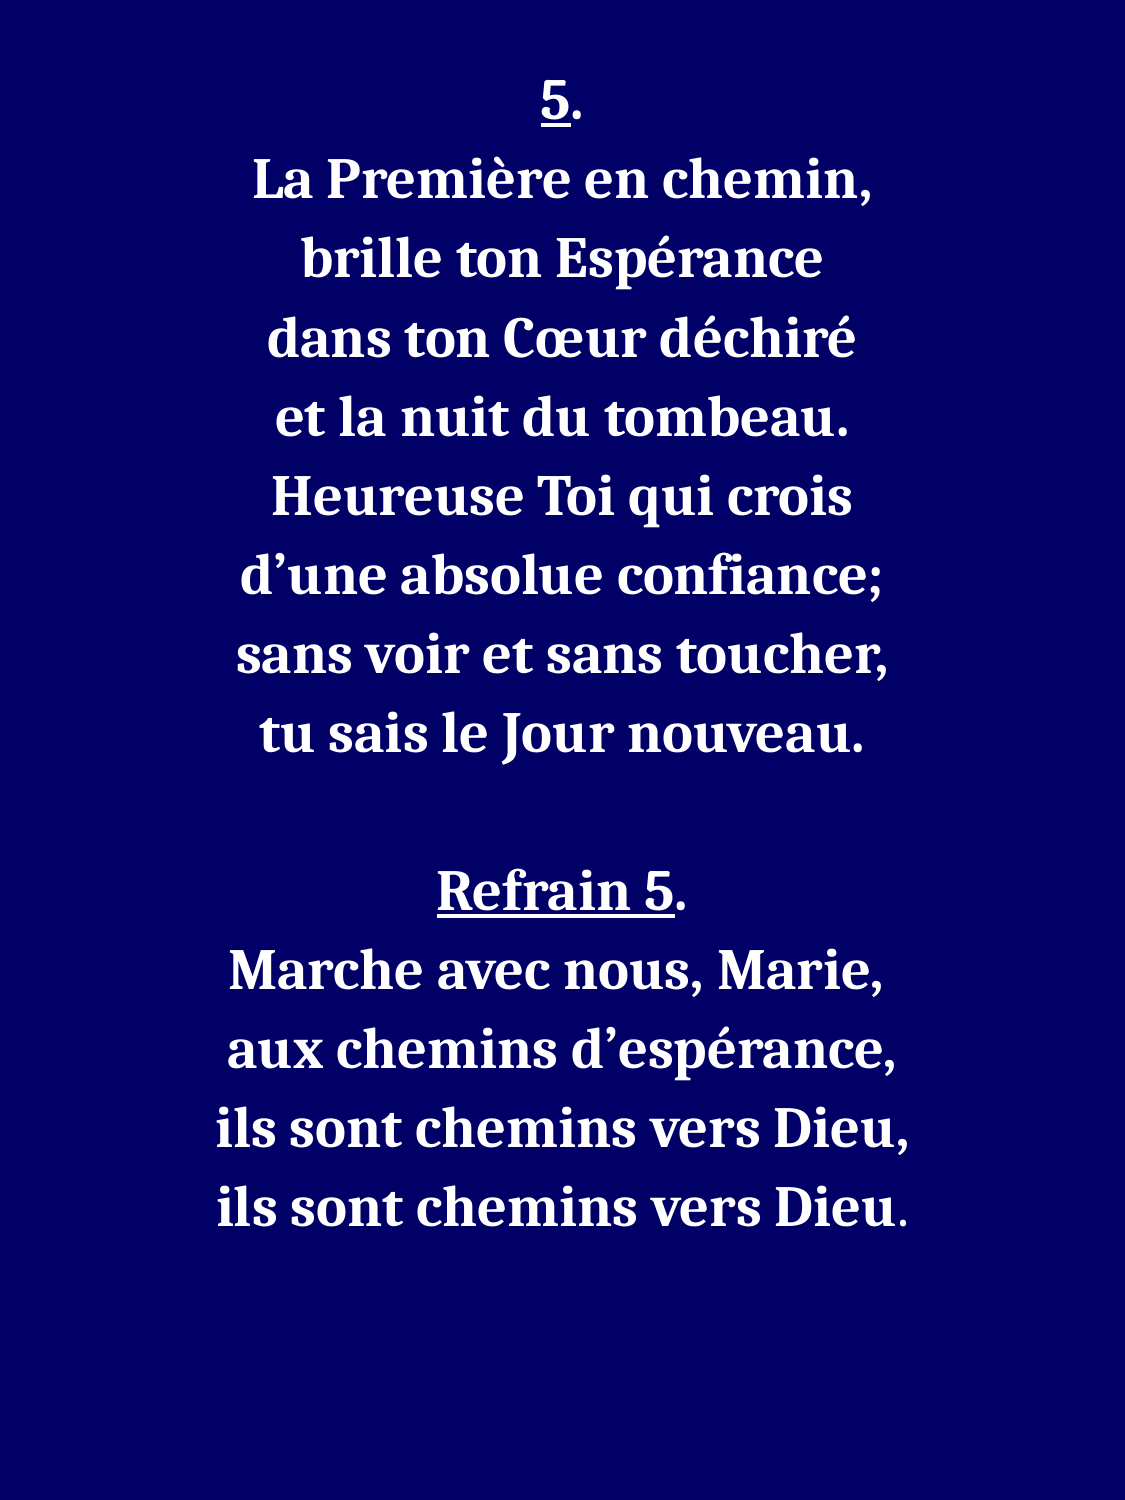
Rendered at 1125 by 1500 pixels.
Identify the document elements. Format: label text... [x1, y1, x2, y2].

text_box 5. La Première en chemin, brille ton Espérance dans ton Cœur déchiré et la nuit du tombeau. Heureuse Toi qui crois d’une absolue confiance; sans voir et sans toucher, tu sais le Jour nouveau. Refrain 5. Marche avec nous, Marie, aux chemins d’espérance, ils sont chemins vers Dieu, ils sont chemins vers Dieu. [15, 0, 1110, 1500]
